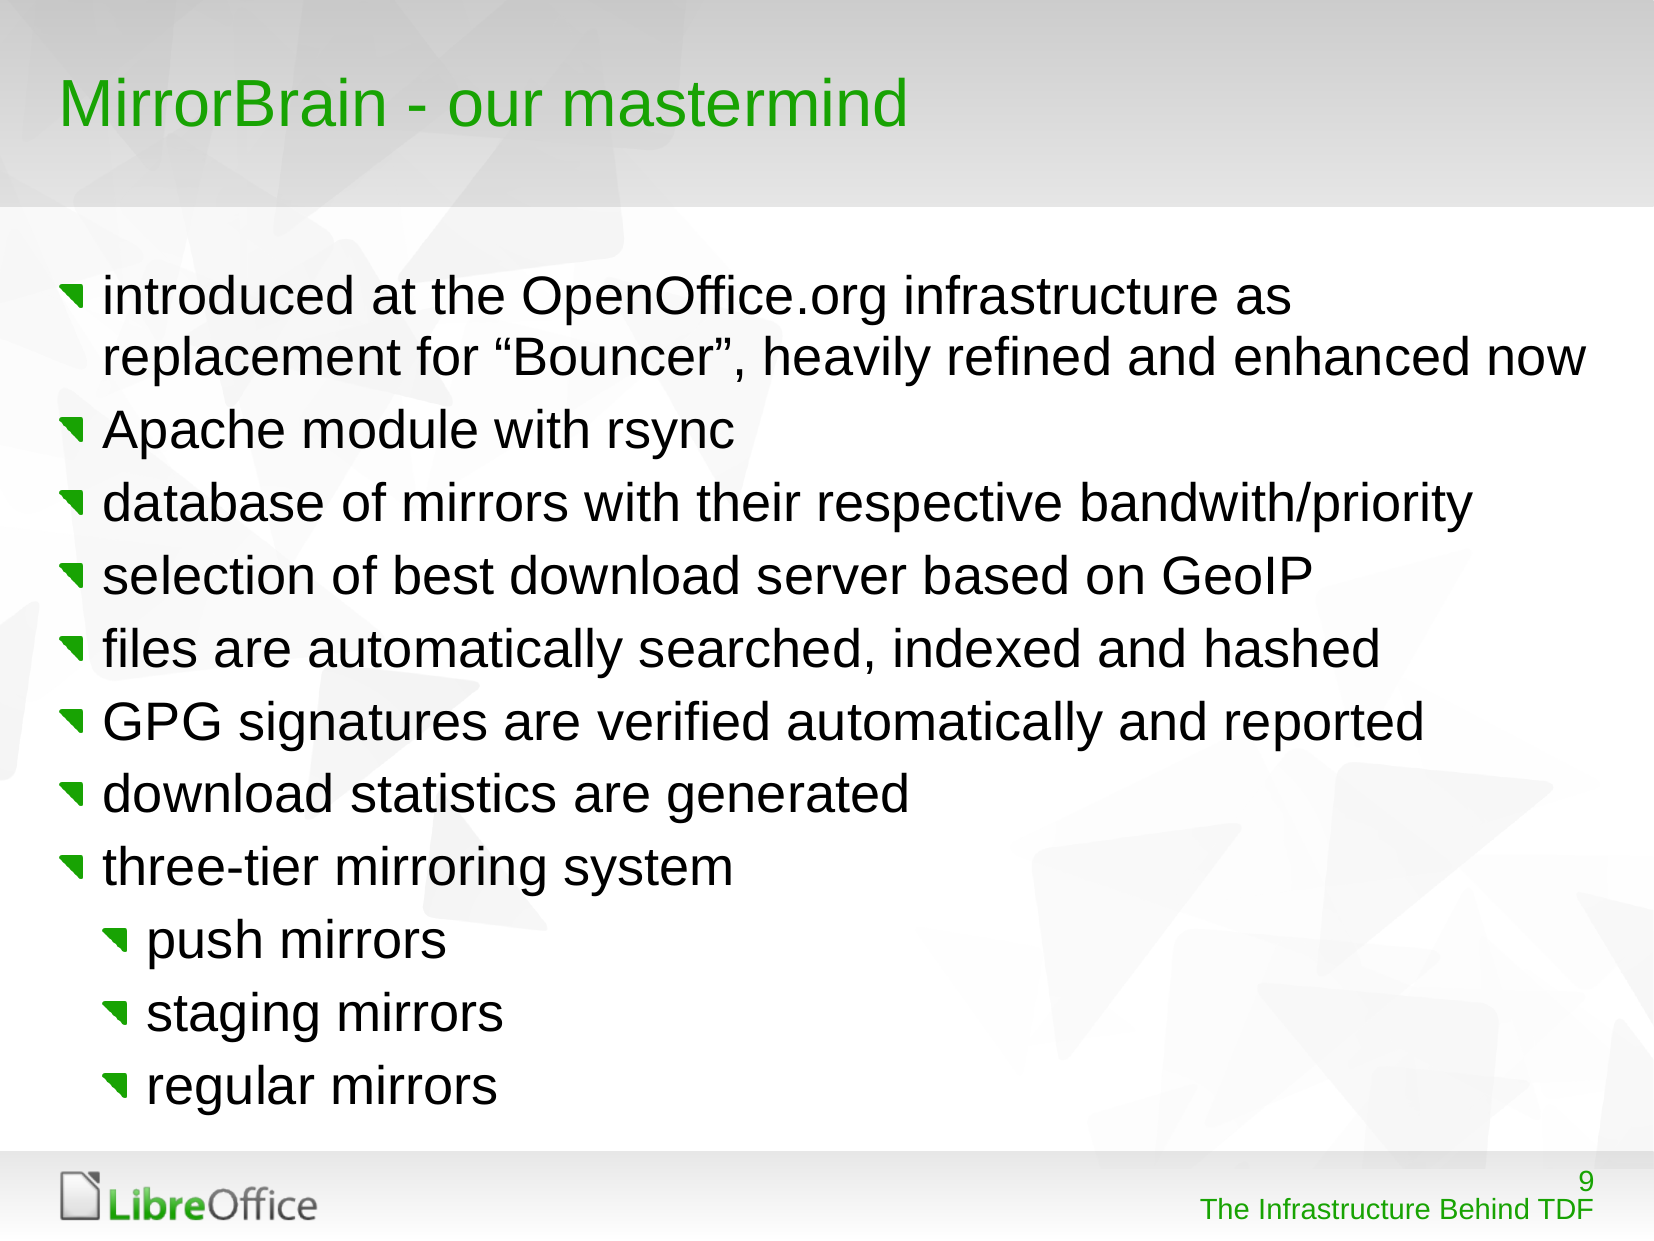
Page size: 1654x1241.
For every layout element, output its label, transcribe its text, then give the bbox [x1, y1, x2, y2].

picture [0, 0, 783, 931]
picture [41, 1152, 337, 1240]
list introduced at the OpenOffice.org infrastructure as replacement for “Bouncer”, heavily refined and enhanced now Apache module with rsync database of mirrors with their respective bandwith/priority selection of best download server based on GeoIP files are automatically searched, indexed and hashed GPG signatures are verified automatically and reported download statistics are generated three-tier mirroring system push mirrors staging mirrors regular mirrors [59, 265, 1595, 1117]
picture [915, 548, 1654, 1169]
title MirrorBrain - our mastermind [59, 29, 1595, 178]
